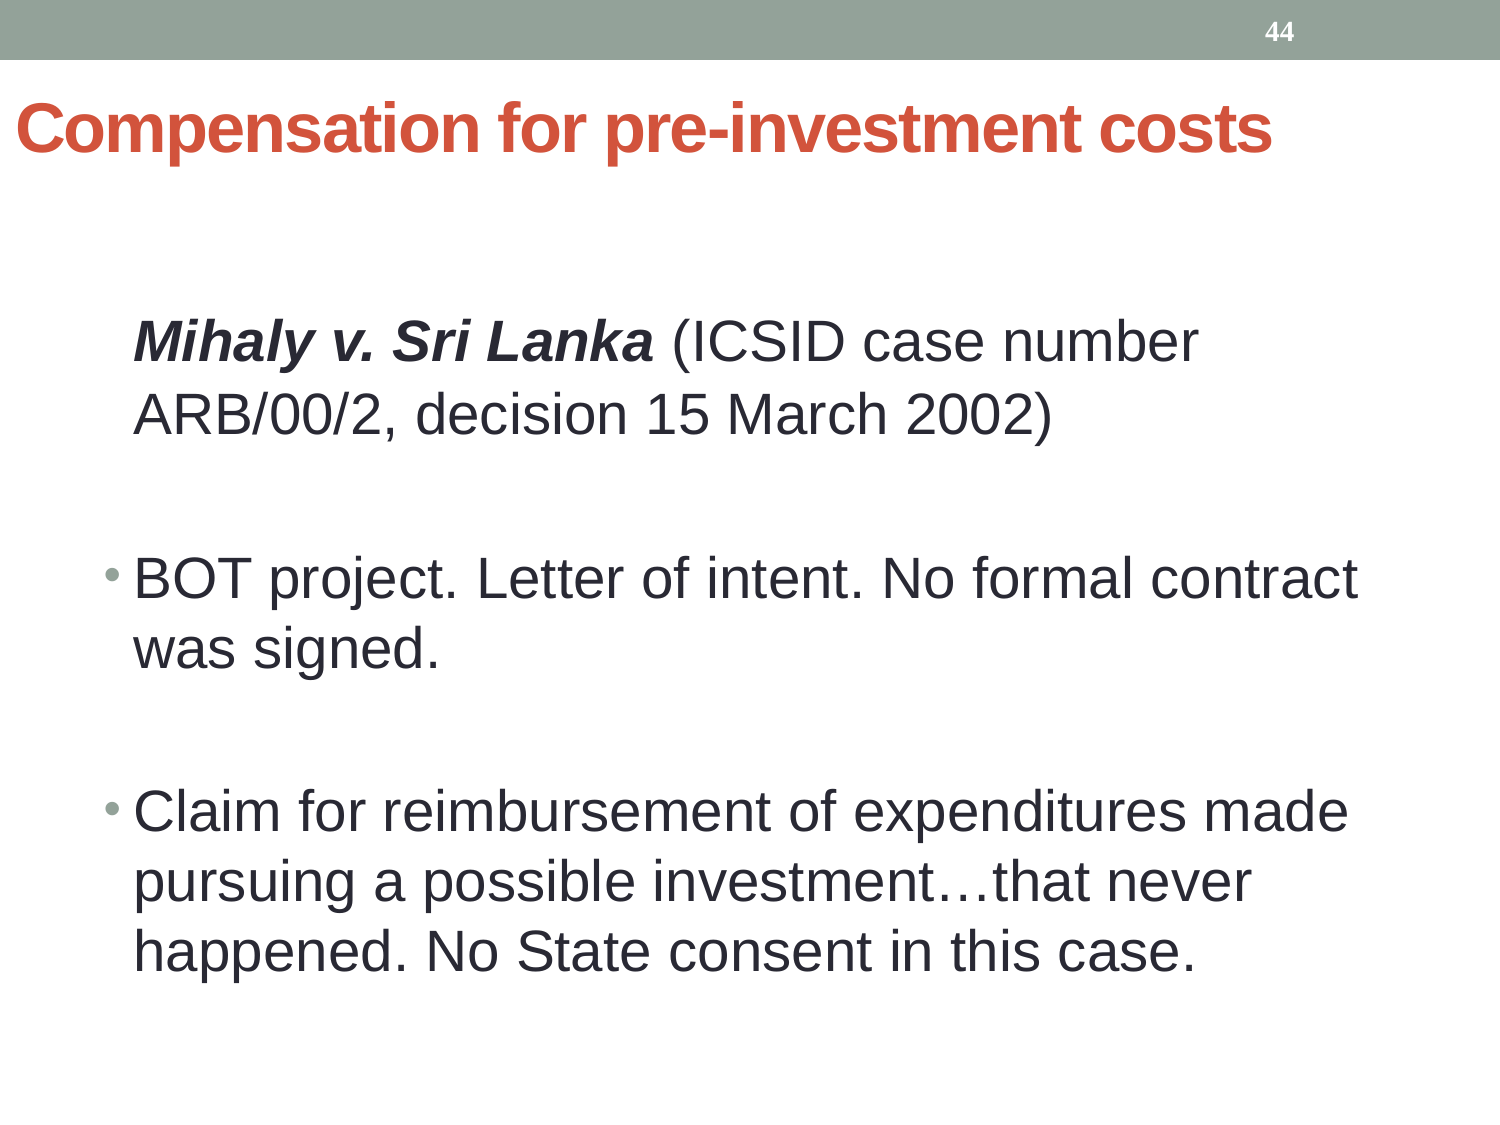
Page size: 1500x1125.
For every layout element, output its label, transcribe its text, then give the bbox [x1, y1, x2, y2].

slide_number <編號> [1250, 3, 1425, 57]
list Mihaly v. Sri Lanka (ICSID case number ARB/00/2, decision 15 March 2002) BOT project. Letter of intent. No formal contract was signed. Claim for reimbursement of expenditures made pursuing a possible investment…that never happened. No State consent in this case. [88, 278, 1424, 1000]
title Compensation for pre-investment costs [0, 75, 1500, 175]
